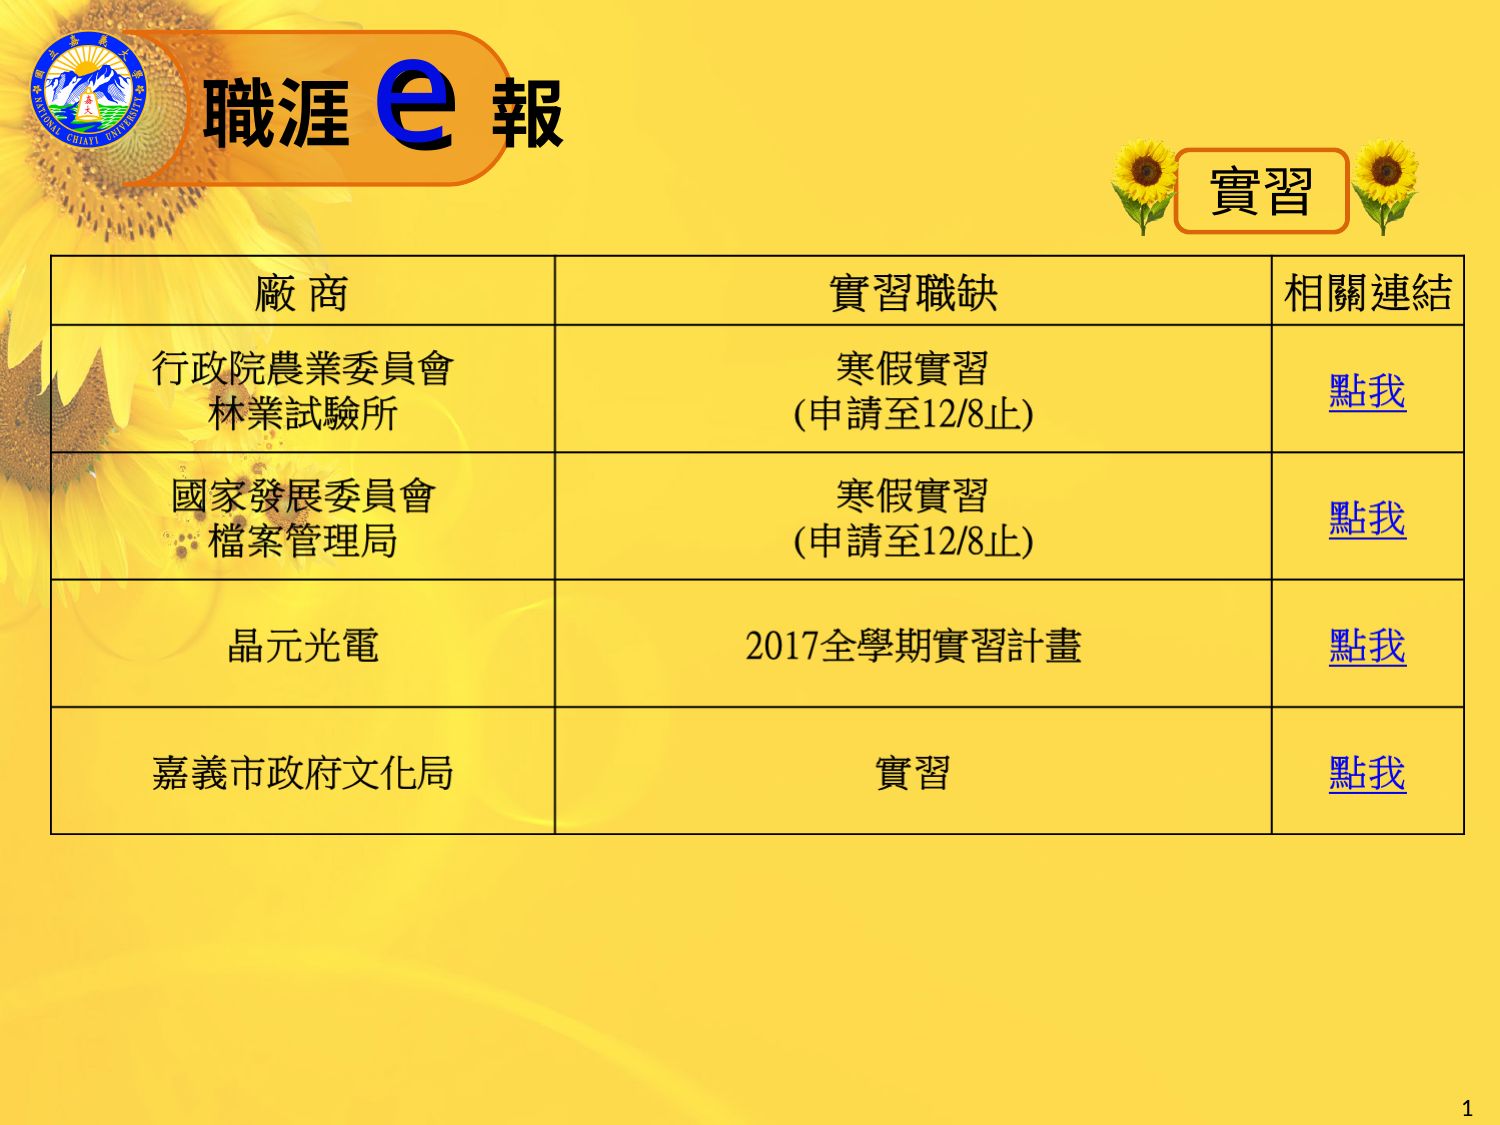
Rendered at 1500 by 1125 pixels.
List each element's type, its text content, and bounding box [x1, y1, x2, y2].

picture [1093, 135, 1194, 236]
picture [1333, 135, 1434, 237]
text_box [123, 130, 469, 185]
text_box [123, 32, 186, 86]
text_box 1 [1445, 1084, 1490, 1125]
text_box 實習 [1194, 149, 1333, 231]
picture [29, 30, 148, 150]
text_box 職涯e報 [186, 0, 609, 181]
picture [50, 253, 1465, 835]
